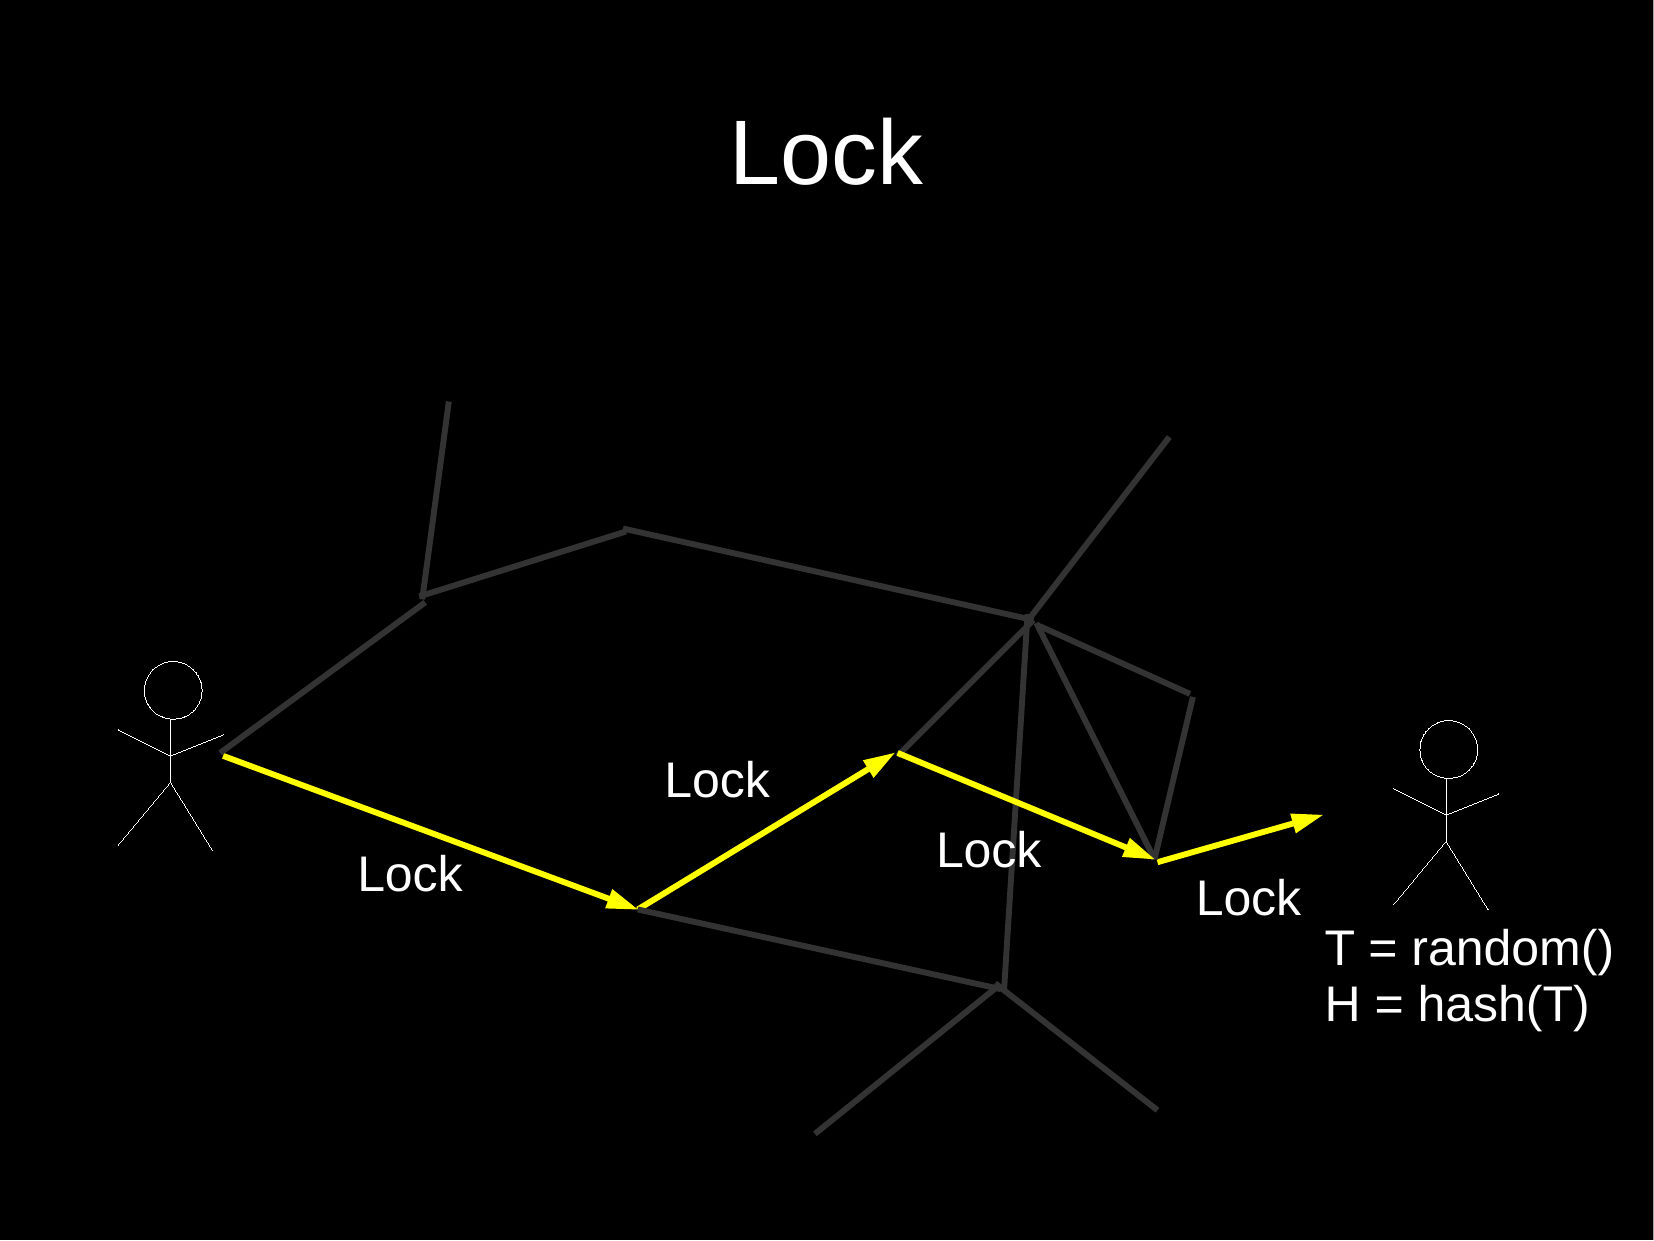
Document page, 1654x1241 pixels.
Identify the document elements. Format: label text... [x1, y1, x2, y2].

text_box Lock [921, 814, 1063, 886]
text_box Lock [649, 744, 792, 815]
text_box Lock [1181, 862, 1323, 934]
text_box Lock [342, 838, 485, 910]
text_box T = random() H = hash(T) [1309, 913, 1630, 1040]
title Lock [82, 49, 1571, 257]
